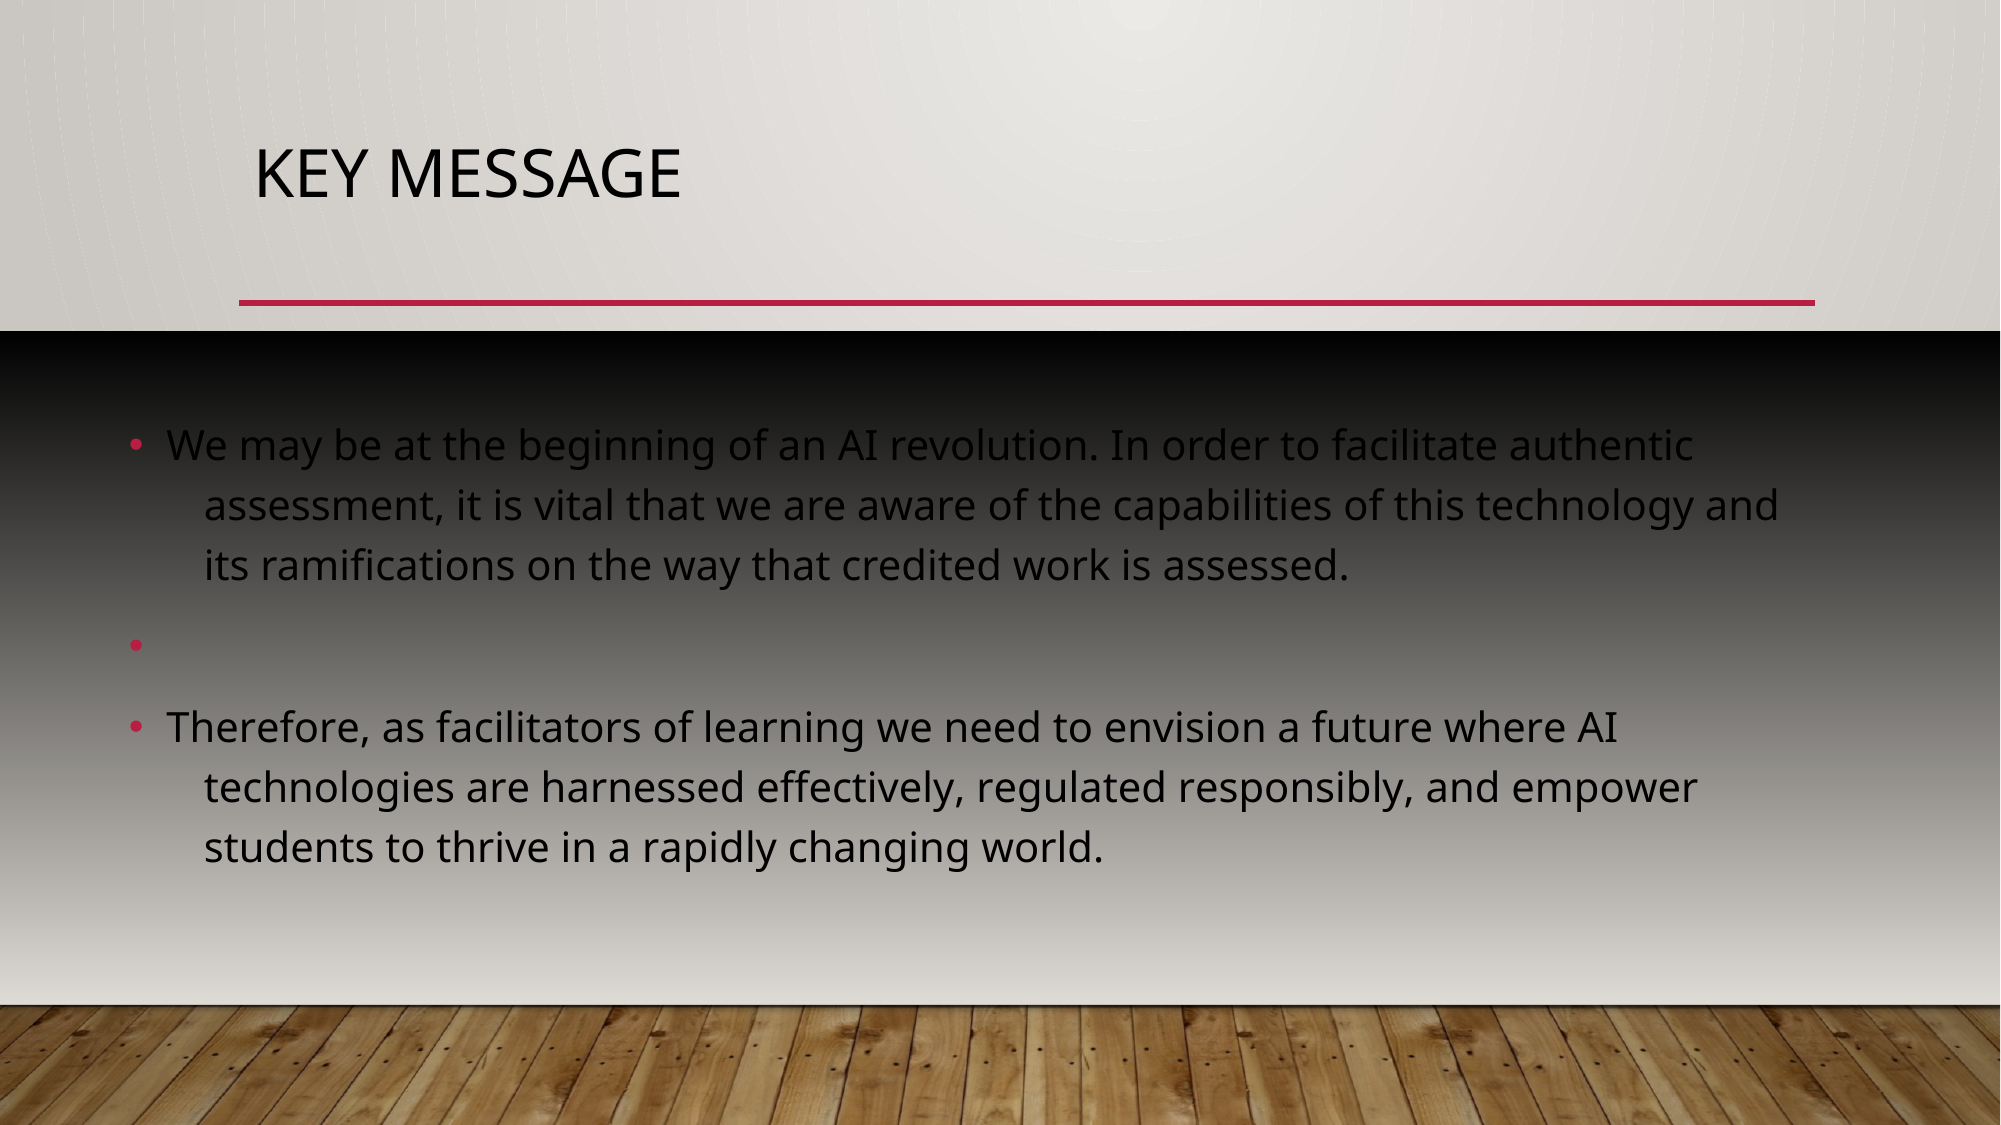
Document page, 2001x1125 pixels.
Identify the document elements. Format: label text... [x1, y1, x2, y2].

list We may be at the beginning of an AI revolution. In order to facilitate authentic assessment, it is vital that we are aware of the capabilities of this technology and its ramifications on the way that credited work is assessed. Therefore, as facilitators of learning we need to envision a future where AI technologies are harnessed effectively, regulated responsibly, and empower students to thrive in a rapidly changing world. [114, 330, 1814, 897]
title Key message [238, 131, 1814, 305]
